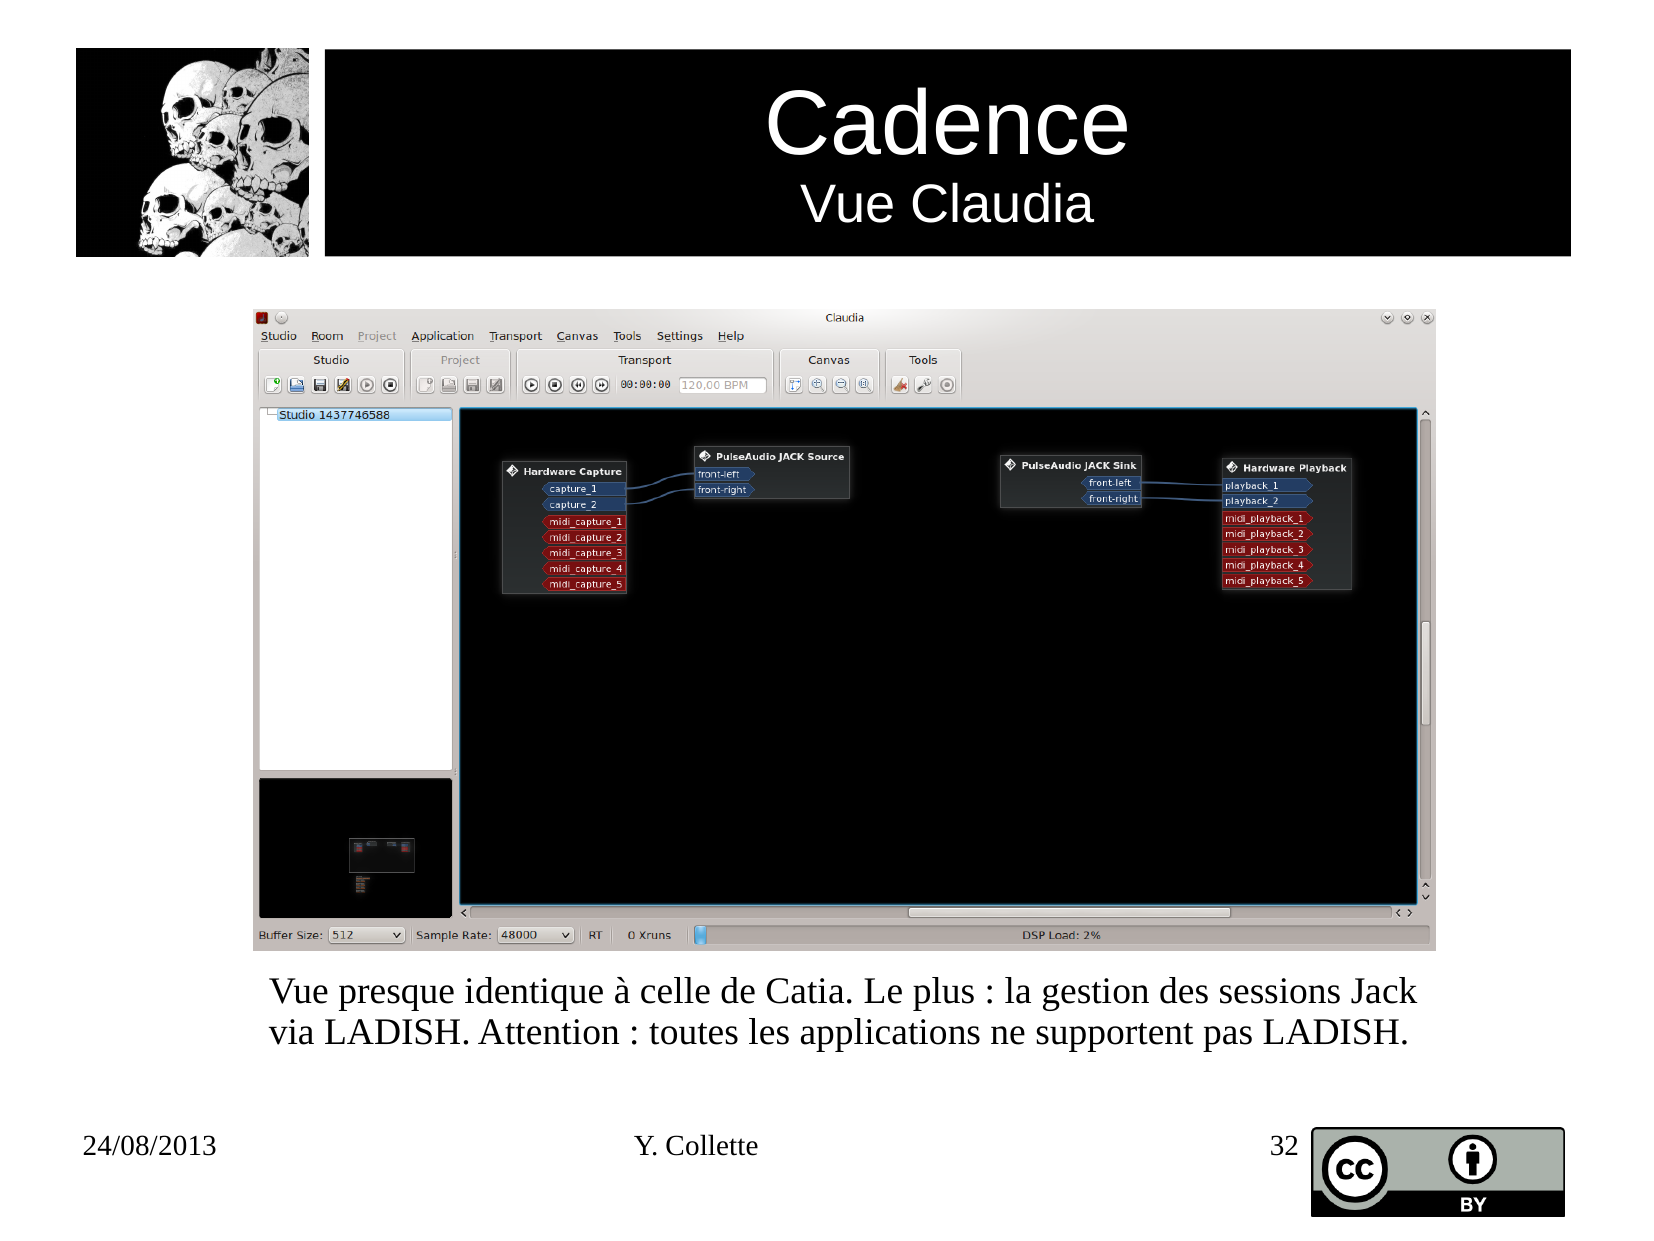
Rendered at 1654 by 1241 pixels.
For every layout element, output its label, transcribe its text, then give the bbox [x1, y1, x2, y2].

picture [76, 48, 309, 257]
title Cadence Vue Claudia [324, 49, 1571, 257]
picture [253, 309, 1436, 951]
picture [1311, 1127, 1565, 1217]
text_box Vue presque identique à celle de Catia. Le plus : la gestion des sessions Jack via LADISH. Attention : toutes les applications ne supportent pas LADISH. [253, 962, 1436, 1061]
